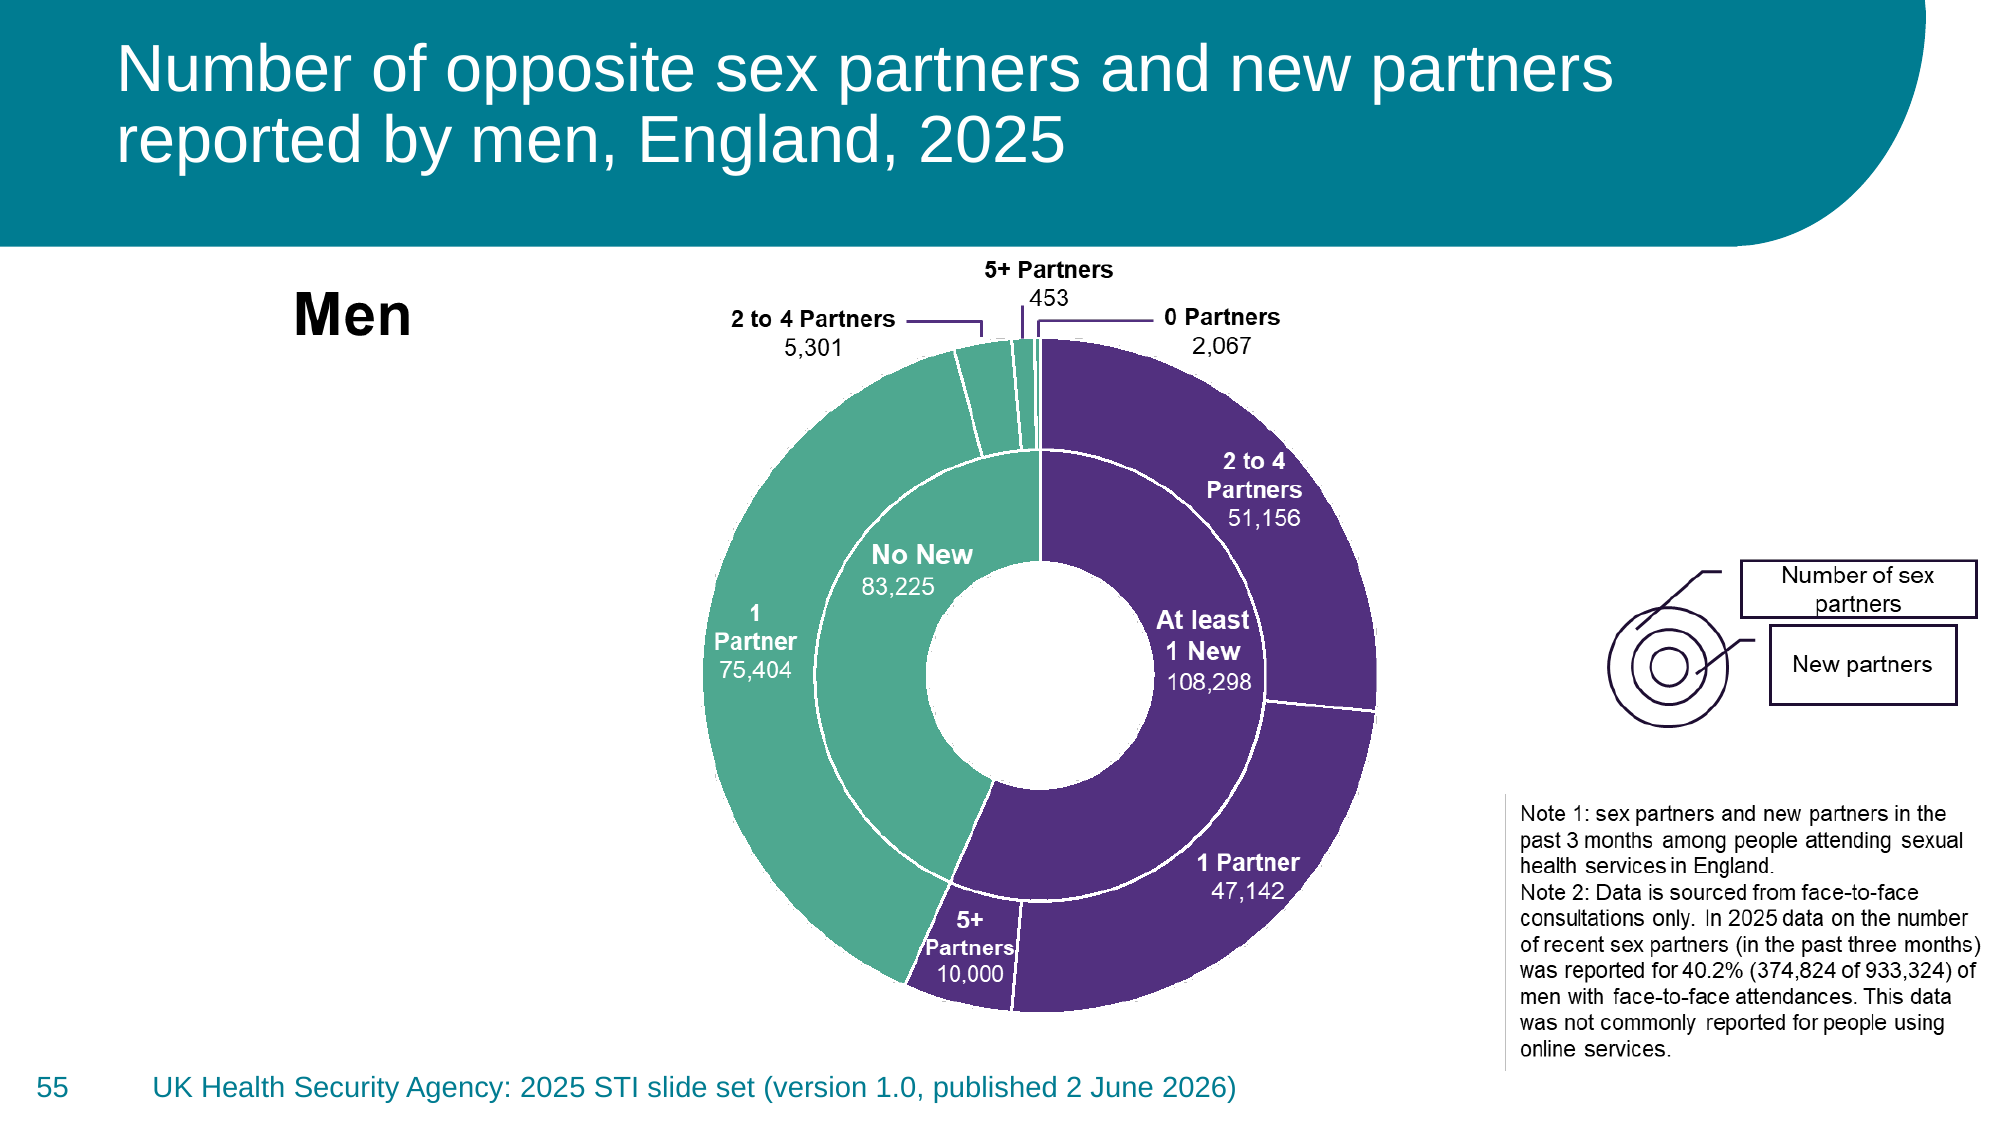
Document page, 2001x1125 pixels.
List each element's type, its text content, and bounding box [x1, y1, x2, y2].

text_box [21, 1056, 120, 1117]
picture [256, 246, 2000, 1076]
title Number of opposite sex partners and new partners reported by men, England, 2025 [101, 26, 1747, 186]
text_box UK Health Security Agency: 2025 STI slide set (version 1.0, published 2 June 2026) [137, 1056, 1780, 1116]
